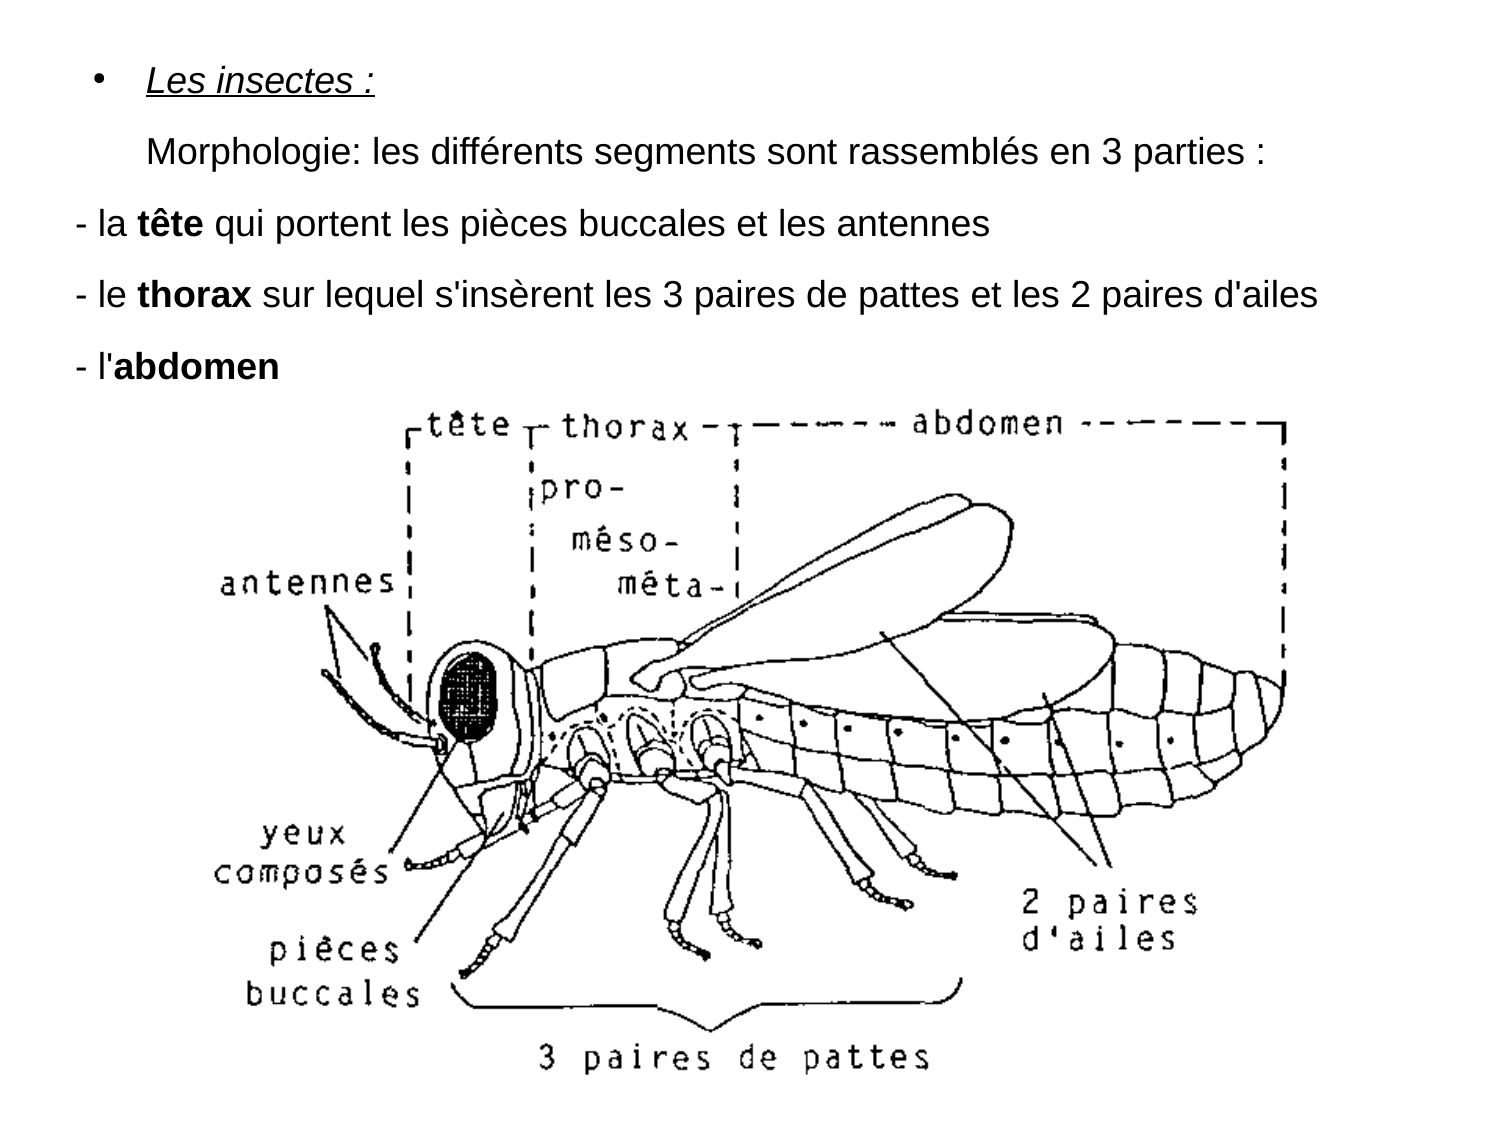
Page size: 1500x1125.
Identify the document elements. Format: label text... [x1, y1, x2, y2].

picture [190, 389, 1310, 1100]
list Les insectes : Morphologie: les différents segments sont rassemblés en 3 parties : - la tête qui portent les pièces buccales et les antennes - le thorax sur lequel s'insèrent les 3 paires de pattes et les 2 paires d'ailes - l'abdomen [75, 59, 1425, 916]
